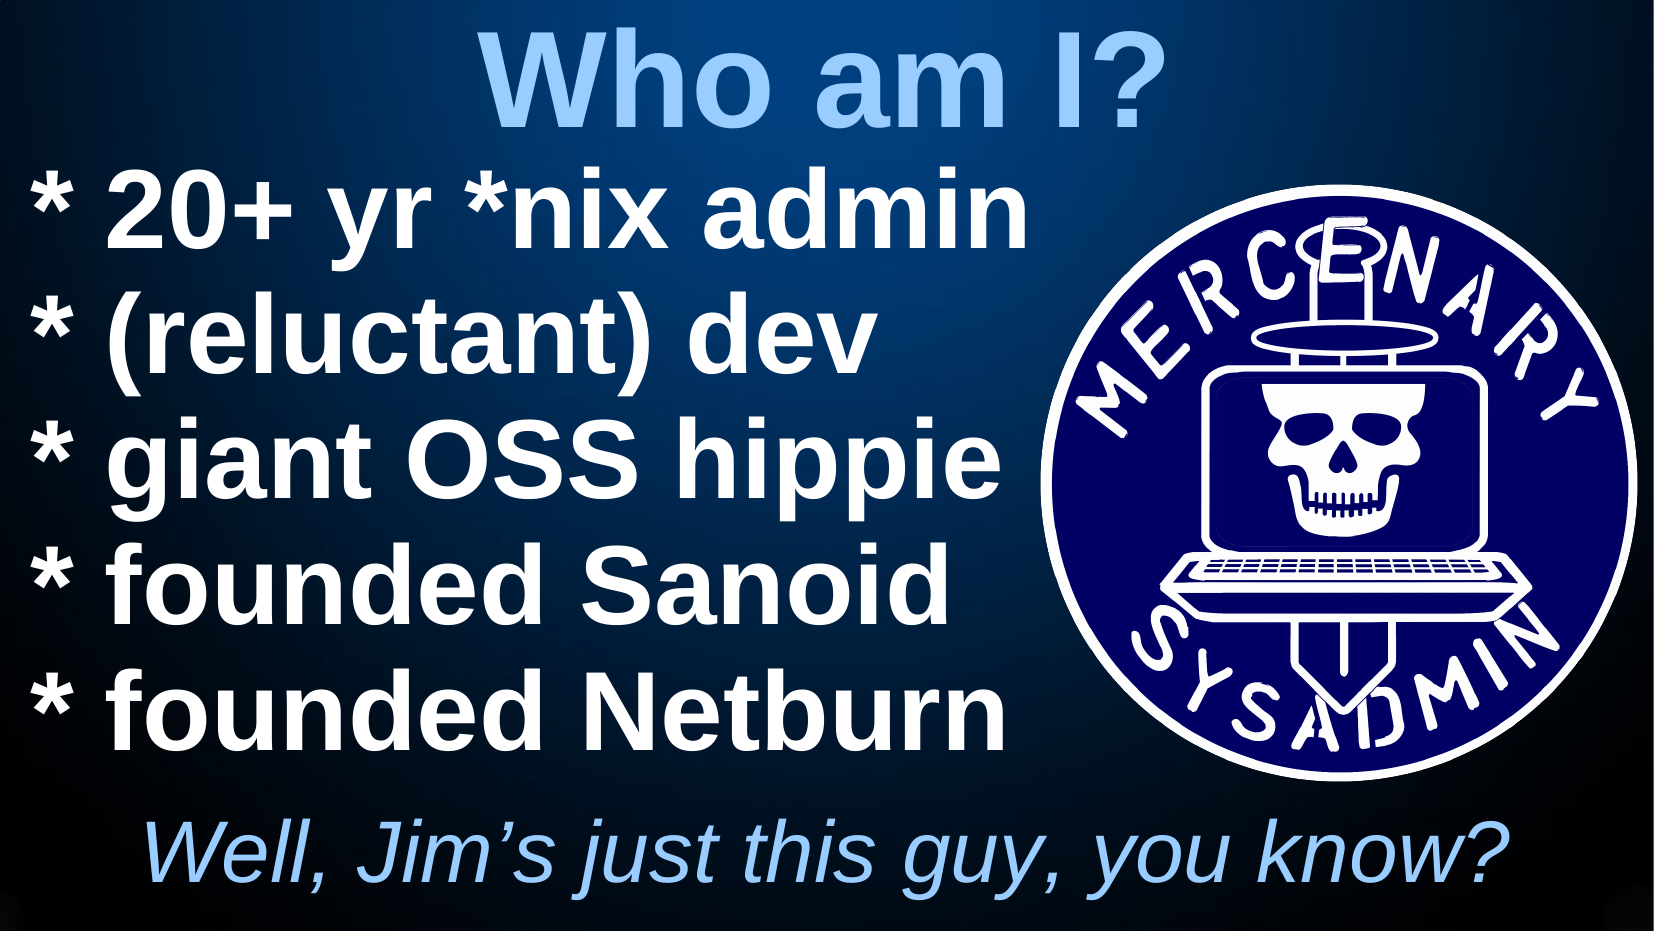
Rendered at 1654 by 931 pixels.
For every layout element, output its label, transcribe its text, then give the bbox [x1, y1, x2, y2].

title Well, Jim’s just this guy, you know? [1336, 796, 1651, 931]
picture [0, 0, 1654, 931]
title Who am I? [0, 2, 1651, 158]
title * 20+ yr *nix admin * (reluctant) dev * giant OSS hippie * founded Sanoid * founded Netburn [0, 146, 1336, 931]
